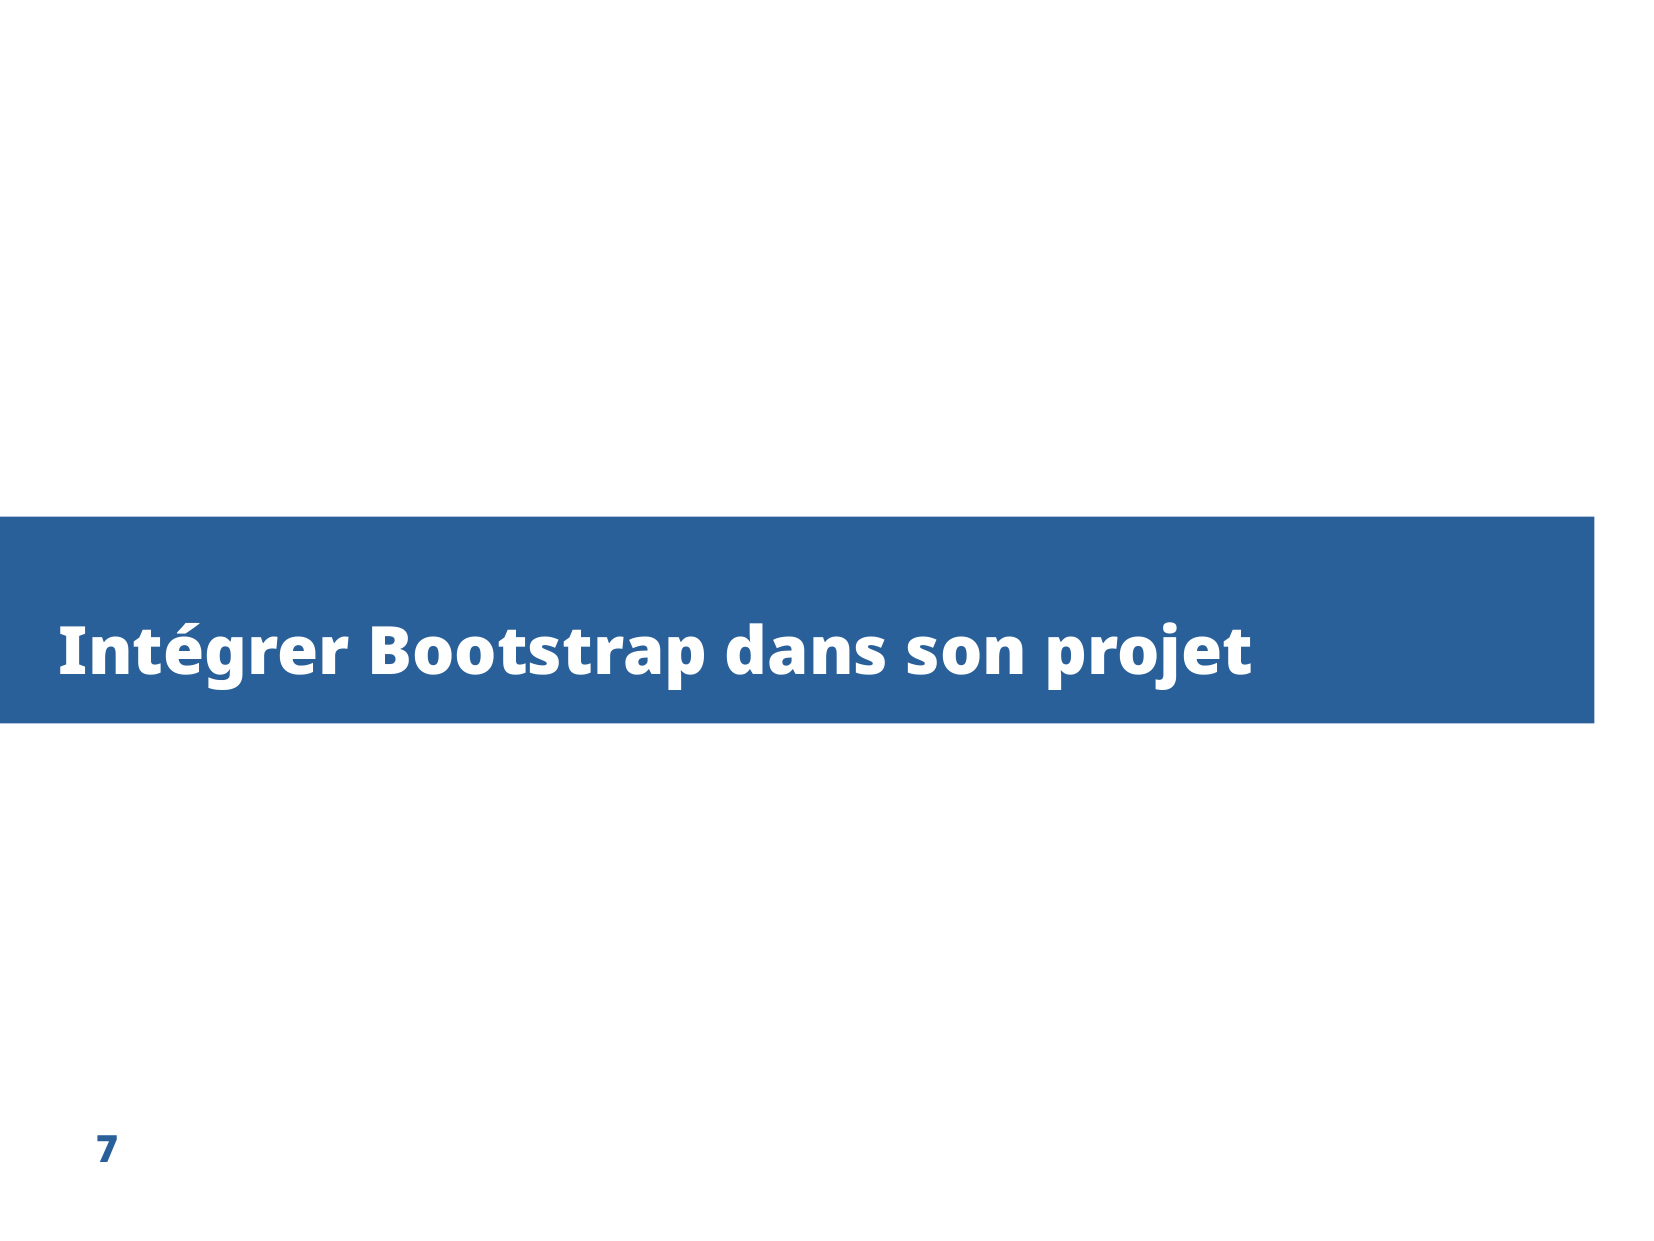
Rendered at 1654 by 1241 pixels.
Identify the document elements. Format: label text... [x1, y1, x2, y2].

title Intégrer Bootstrap dans son projet [59, 546, 1595, 694]
